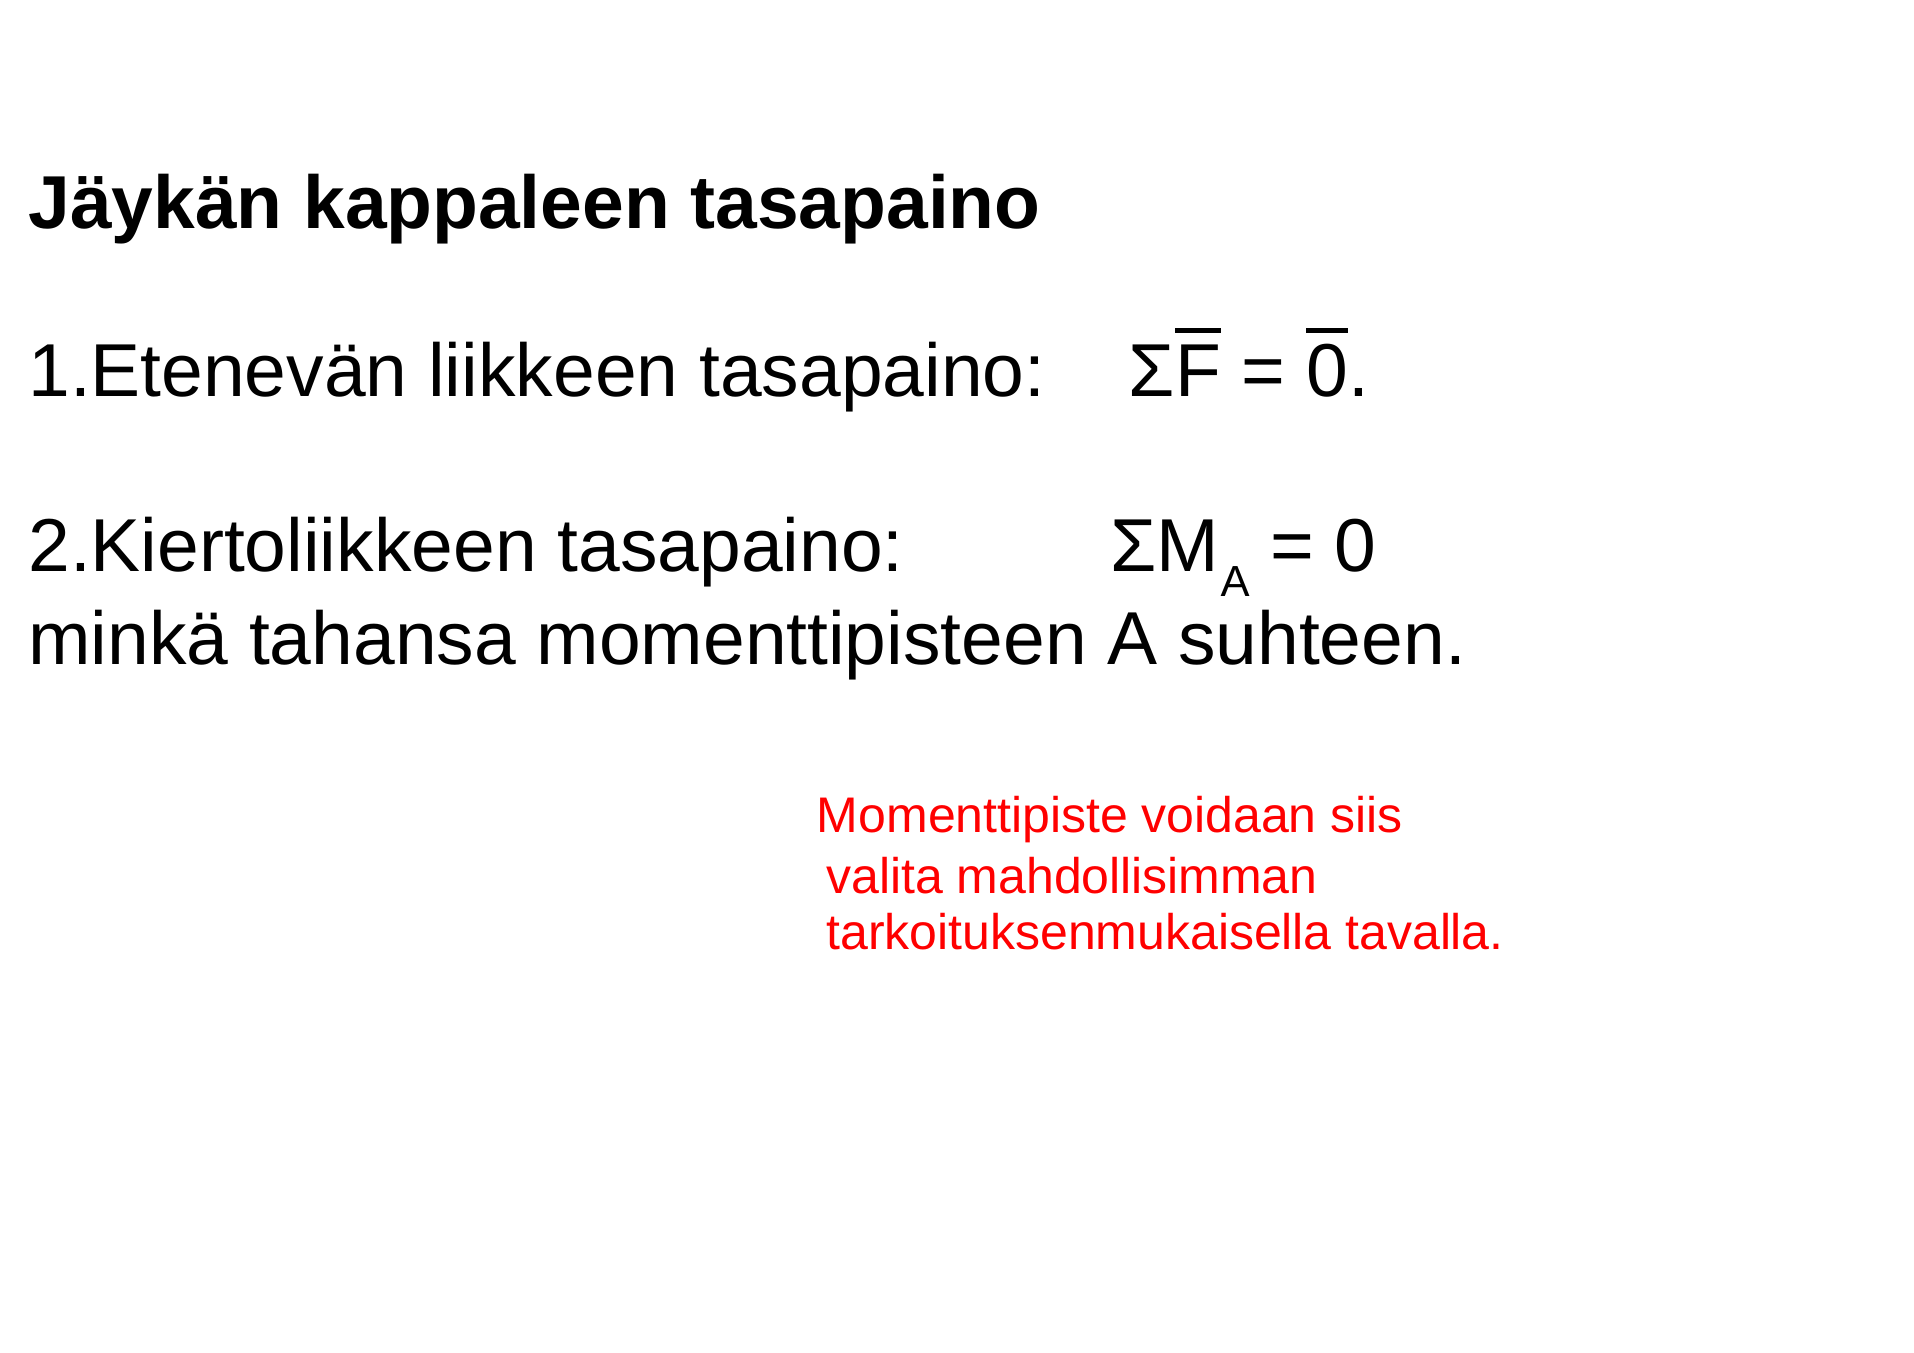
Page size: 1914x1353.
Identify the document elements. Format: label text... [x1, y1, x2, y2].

text_box Jäykän kappaleen tasapaino Etenevän liikkeen tasapaino: ƩF = 0. Kiertoliikkeen tasapaino: ƩMA = 0 minkä tahansa momenttipisteen A suhteen. Momenttipiste voidaan siis valita mahdollisimman tarkoituksenmukaisella tavalla. [13, 154, 1788, 1353]
